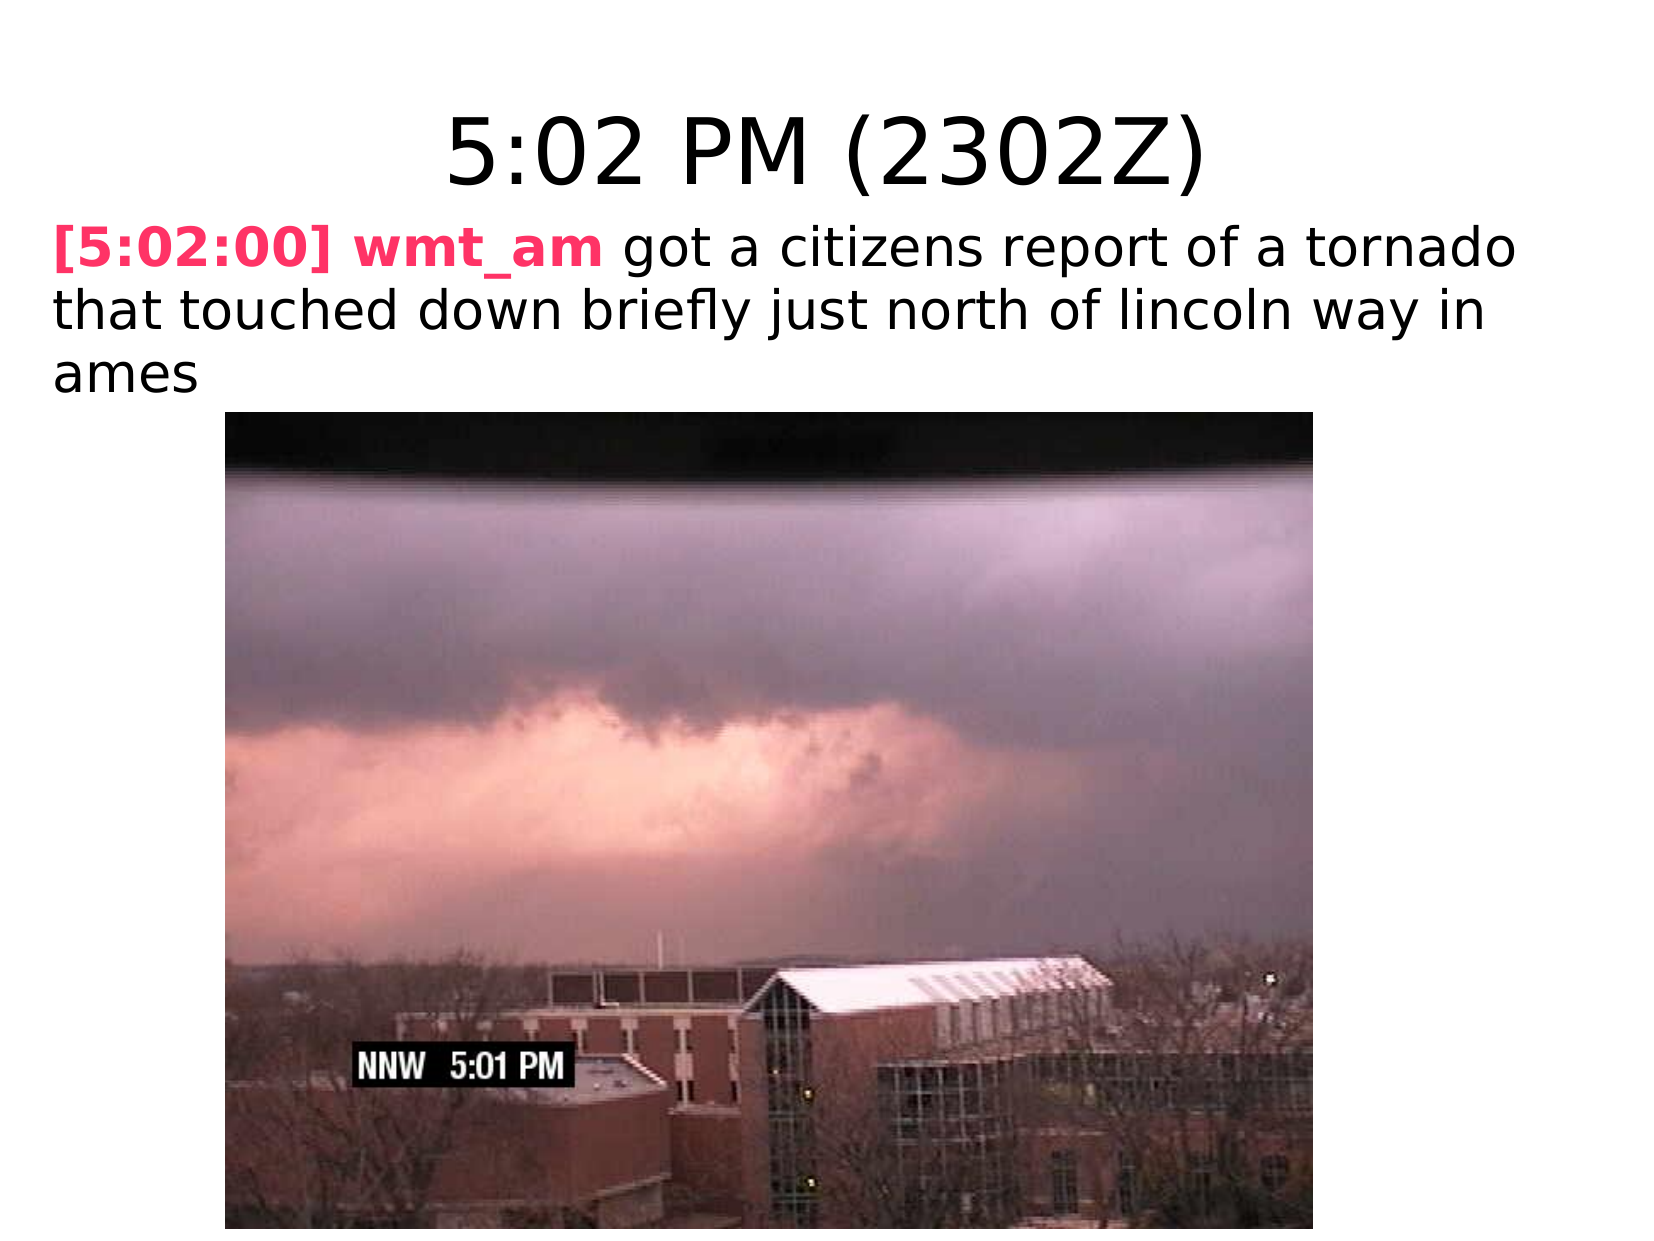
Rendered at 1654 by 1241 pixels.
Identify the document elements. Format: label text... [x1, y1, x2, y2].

text_box [5:02:00] wmt_am got a citizens report of a tornado that touched down briefly just north of lincoln way in ames [37, 208, 1613, 413]
picture [225, 412, 1313, 1229]
title 5:02 PM (2302Z) [82, 49, 1571, 208]
